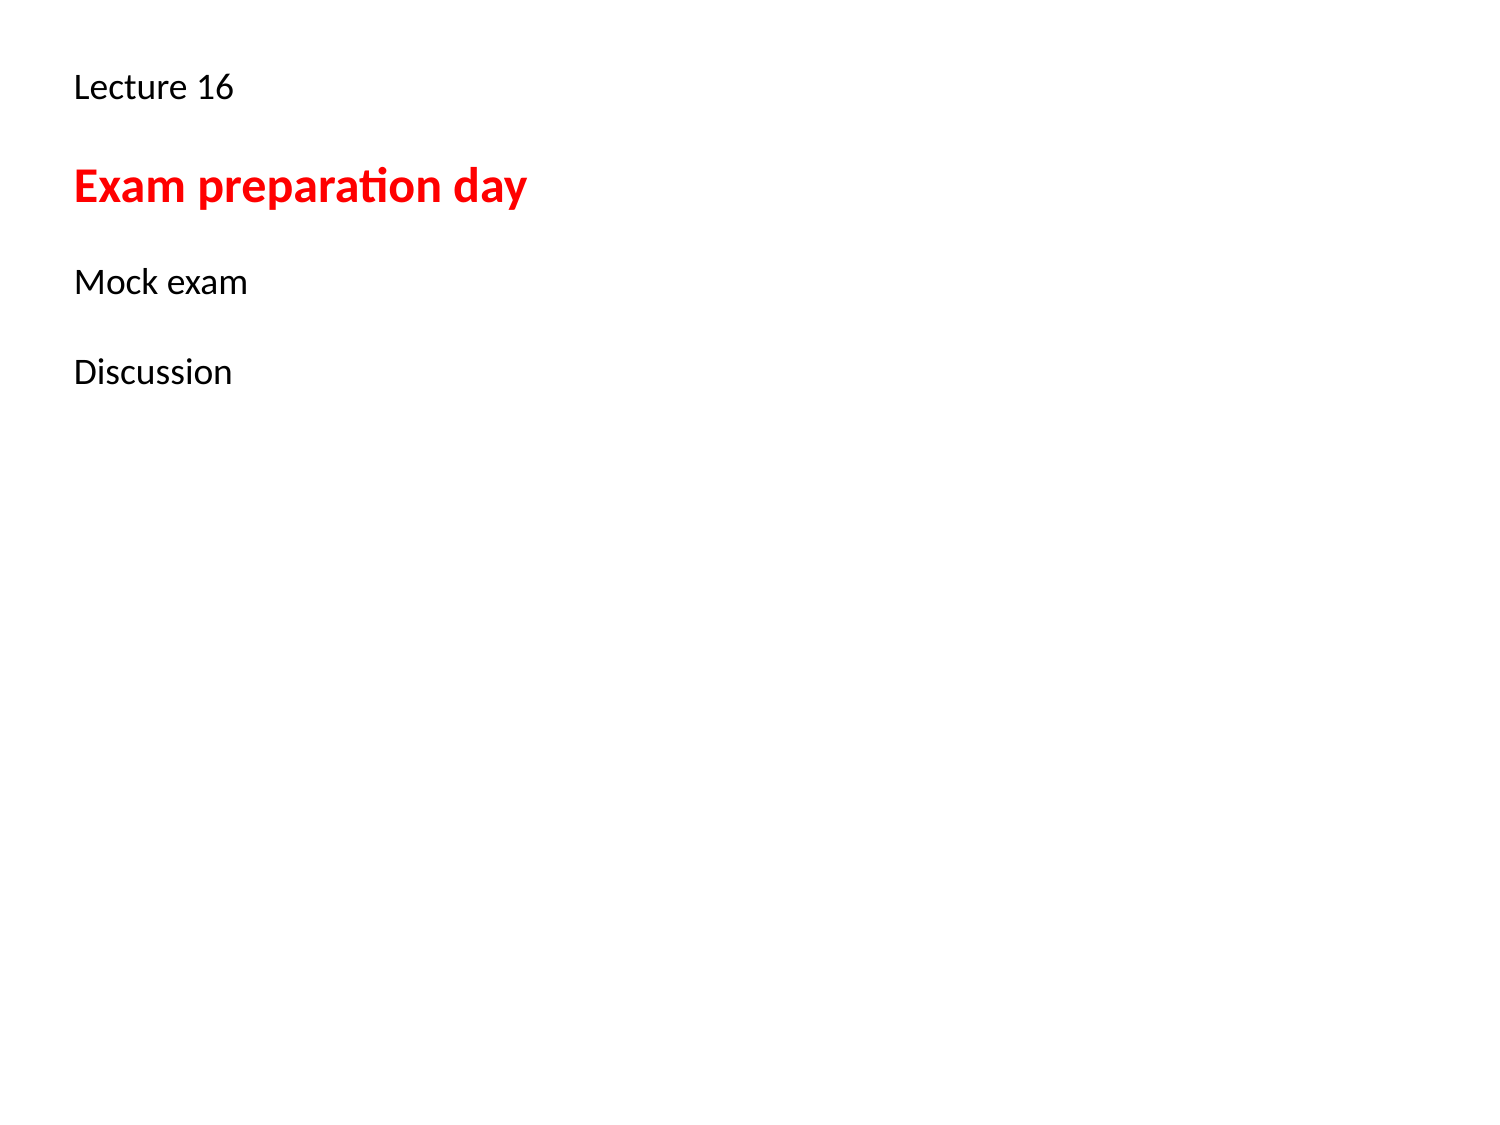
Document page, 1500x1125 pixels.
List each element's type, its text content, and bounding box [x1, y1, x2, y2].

text_box Lecture 16 Exam preparation day Mock exam Discussion [58, 54, 1500, 403]
